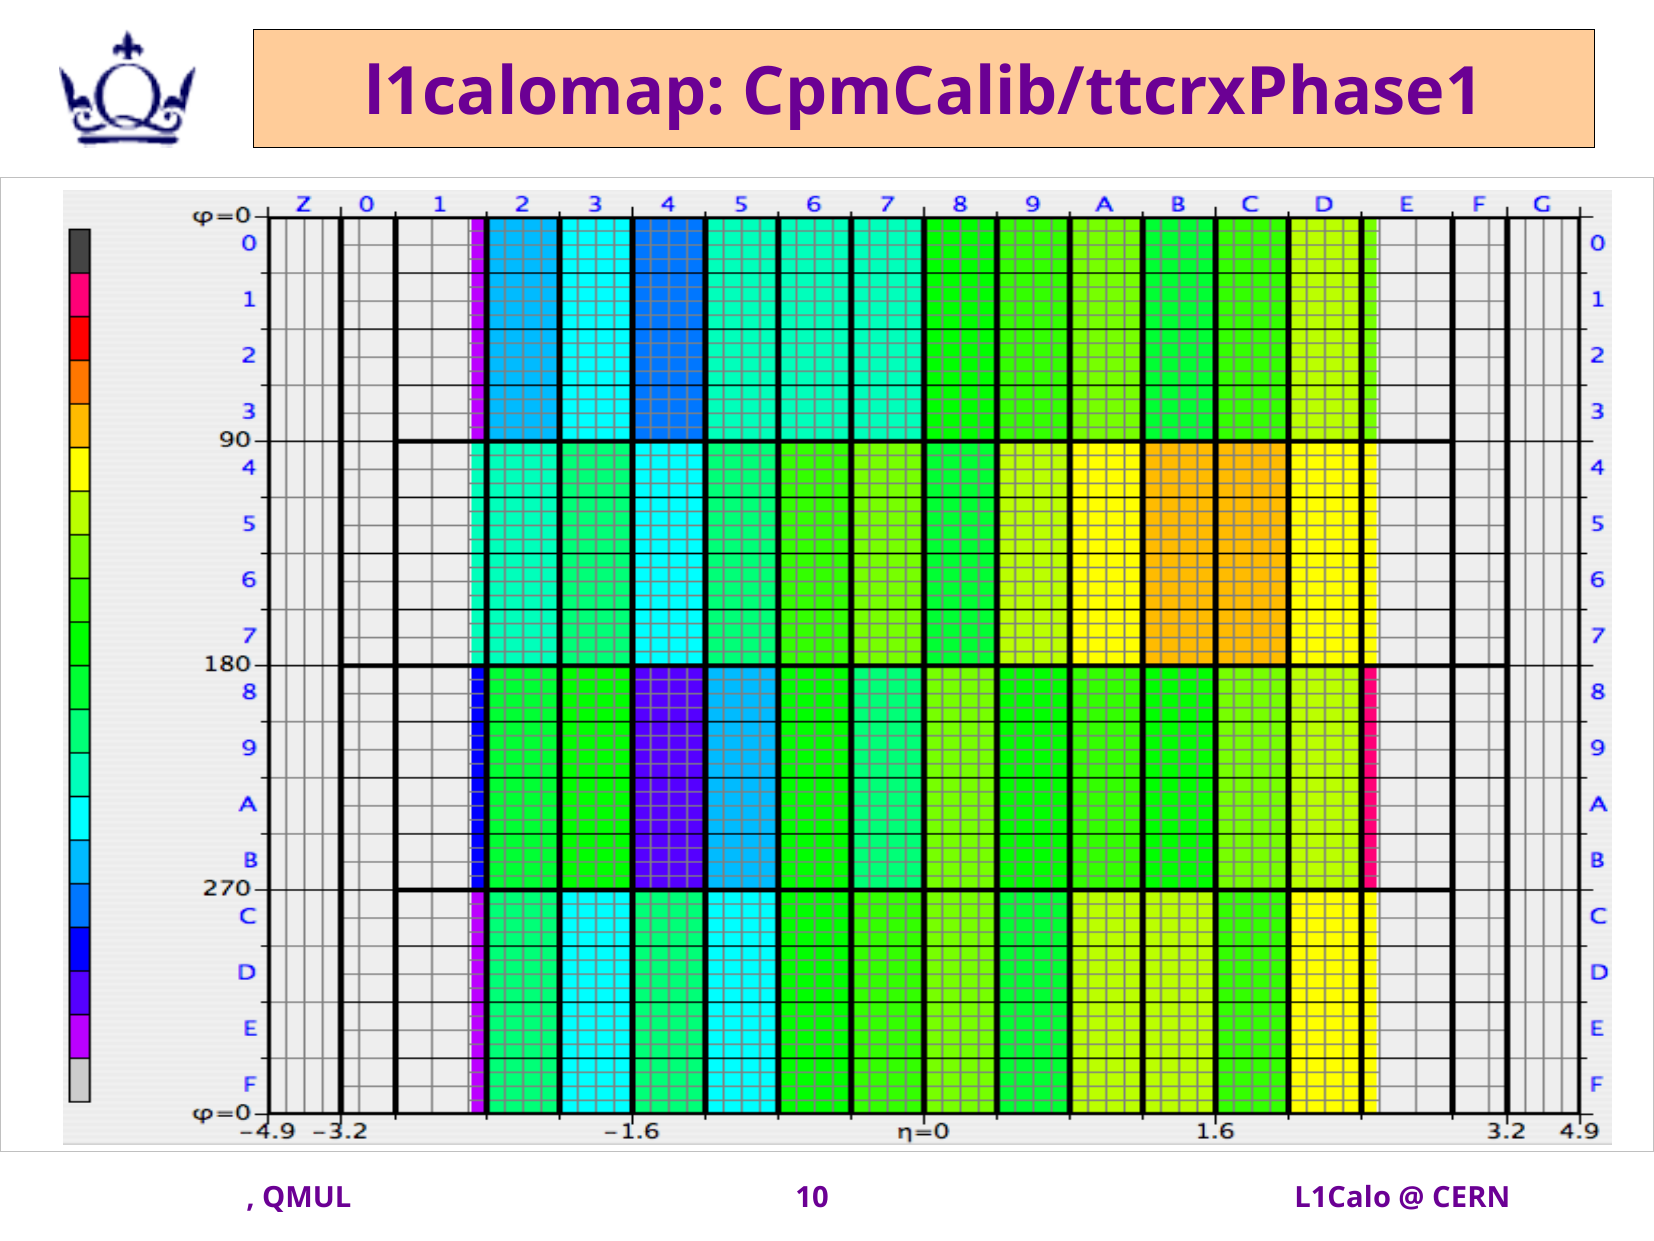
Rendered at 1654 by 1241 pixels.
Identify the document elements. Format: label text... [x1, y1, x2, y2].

picture [59, 29, 200, 148]
title l1calomap: CpmCalib/ttcrxPhase1 [253, 29, 1595, 148]
picture [63, 190, 1612, 1146]
